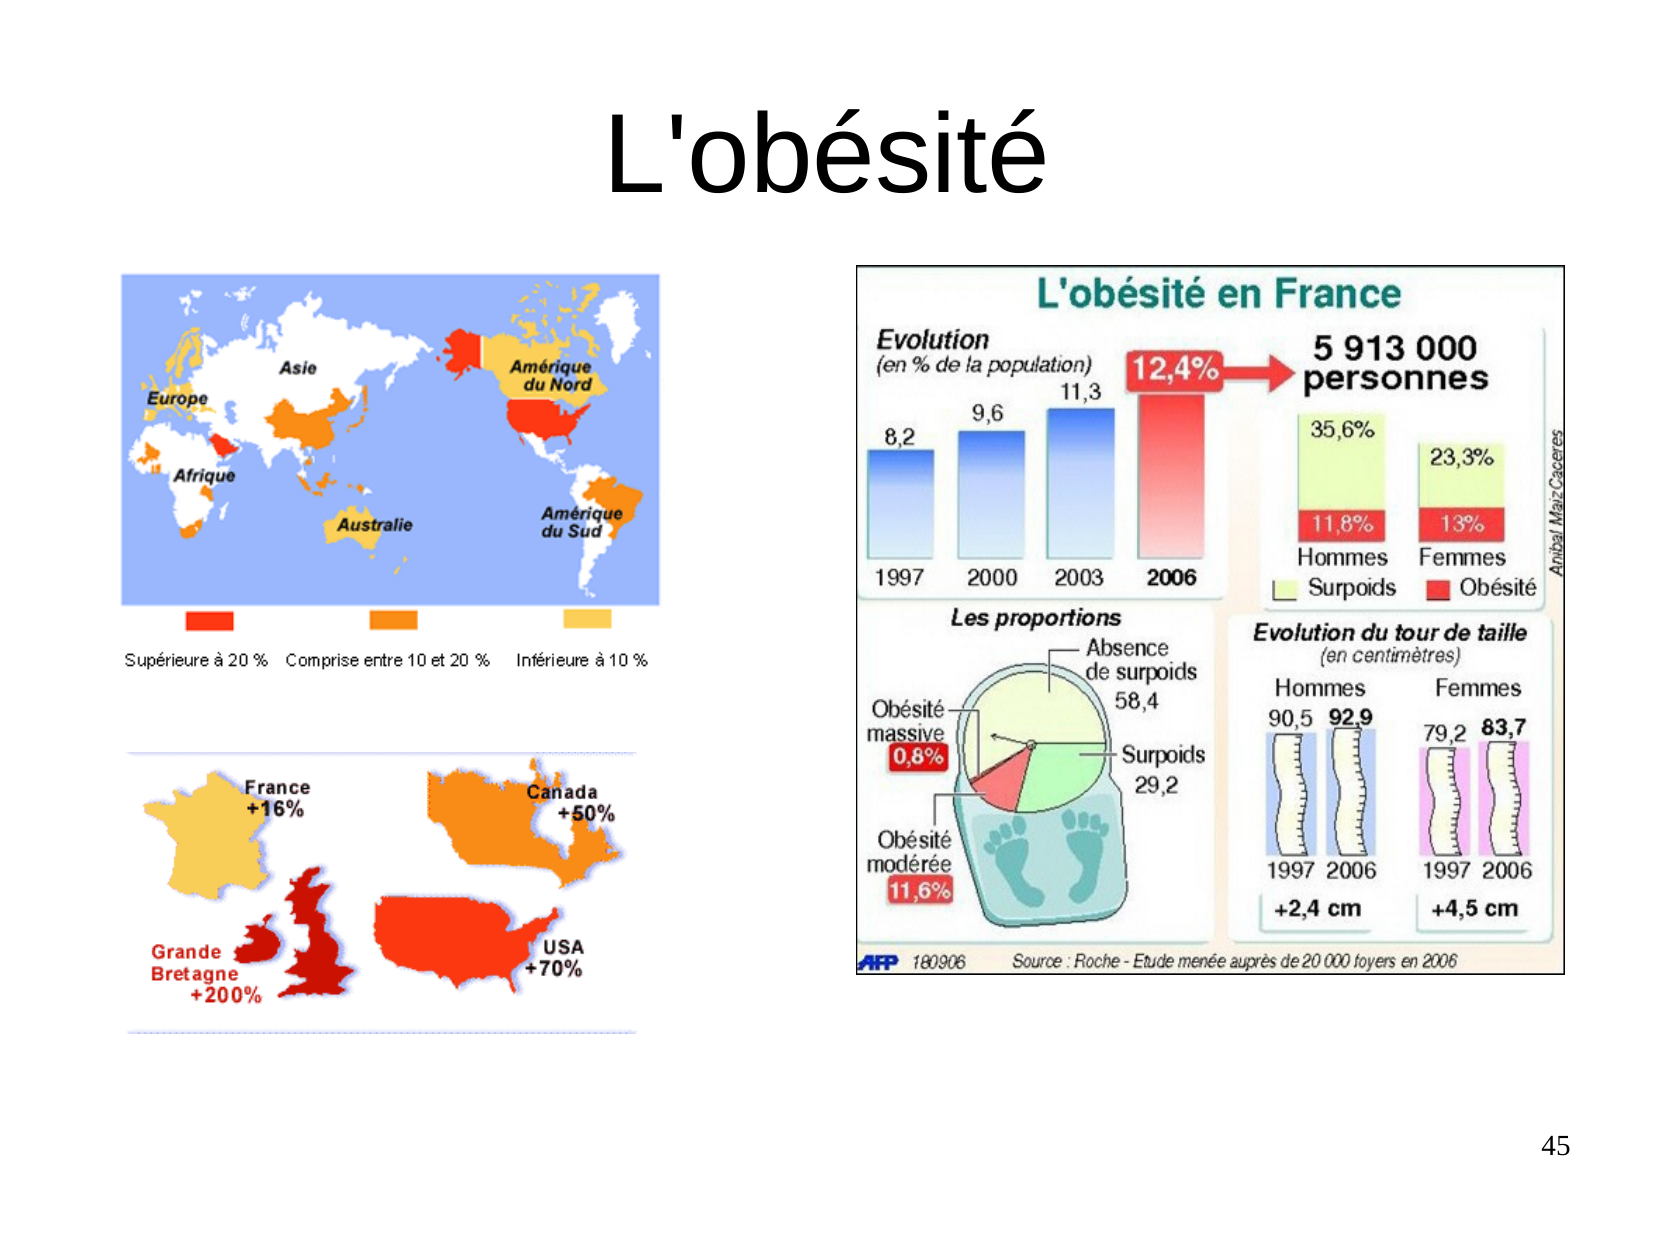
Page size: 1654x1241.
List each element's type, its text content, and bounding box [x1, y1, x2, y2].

picture [856, 265, 1565, 975]
picture [118, 752, 637, 1034]
picture [118, 265, 665, 690]
title L'obésité [82, 56, 1571, 250]
